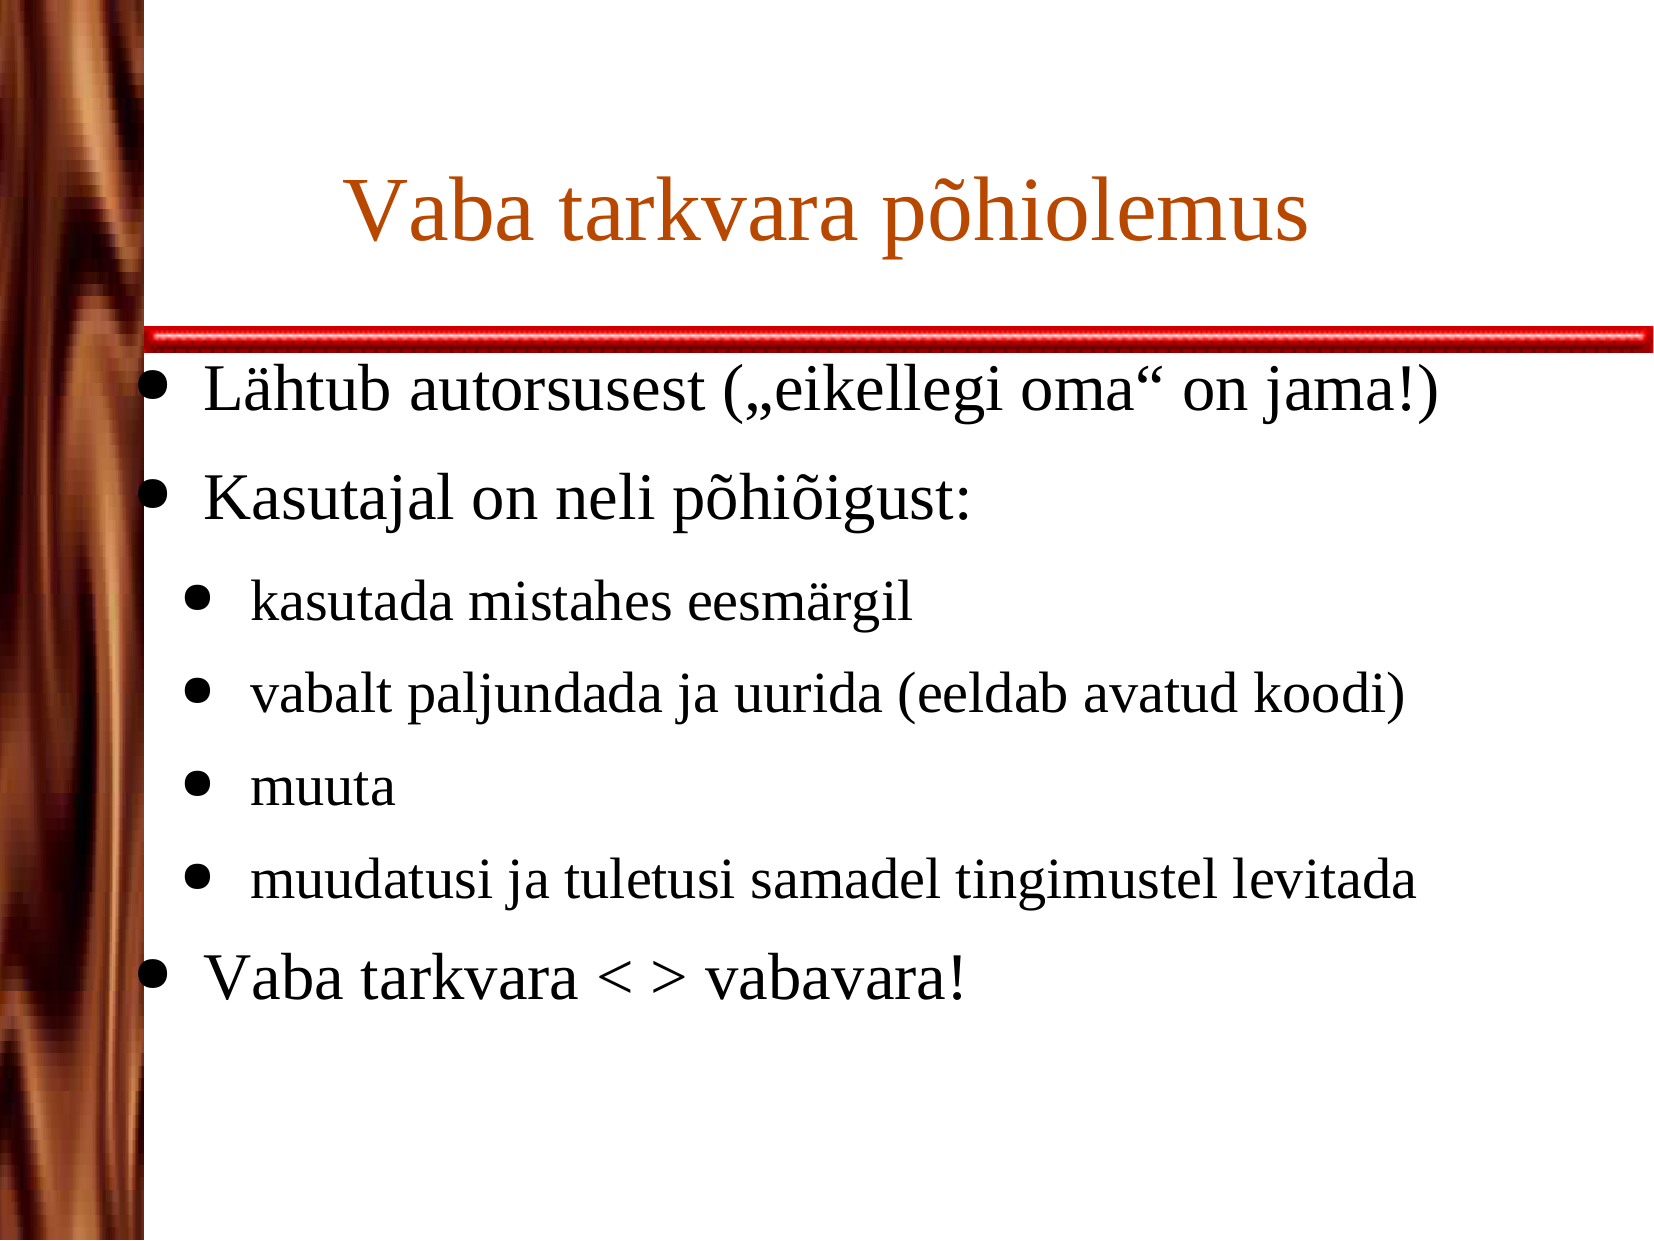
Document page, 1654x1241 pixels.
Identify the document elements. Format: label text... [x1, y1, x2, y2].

picture [0, 0, 1654, 1240]
list Lähtub autorsusest („eikellegi oma“ on jama!) Kasutajal on neli põhiõigust: kasutada mistahes eesmärgil vabalt paljundada ja uurida (eeldab avatud koodi) muuta muudatusi ja tuletusi samadel tingimustel levitada Vaba tarkvara < > vabavara! [121, 344, 1533, 1126]
title Vaba tarkvara põhiolemus [121, 98, 1533, 314]
